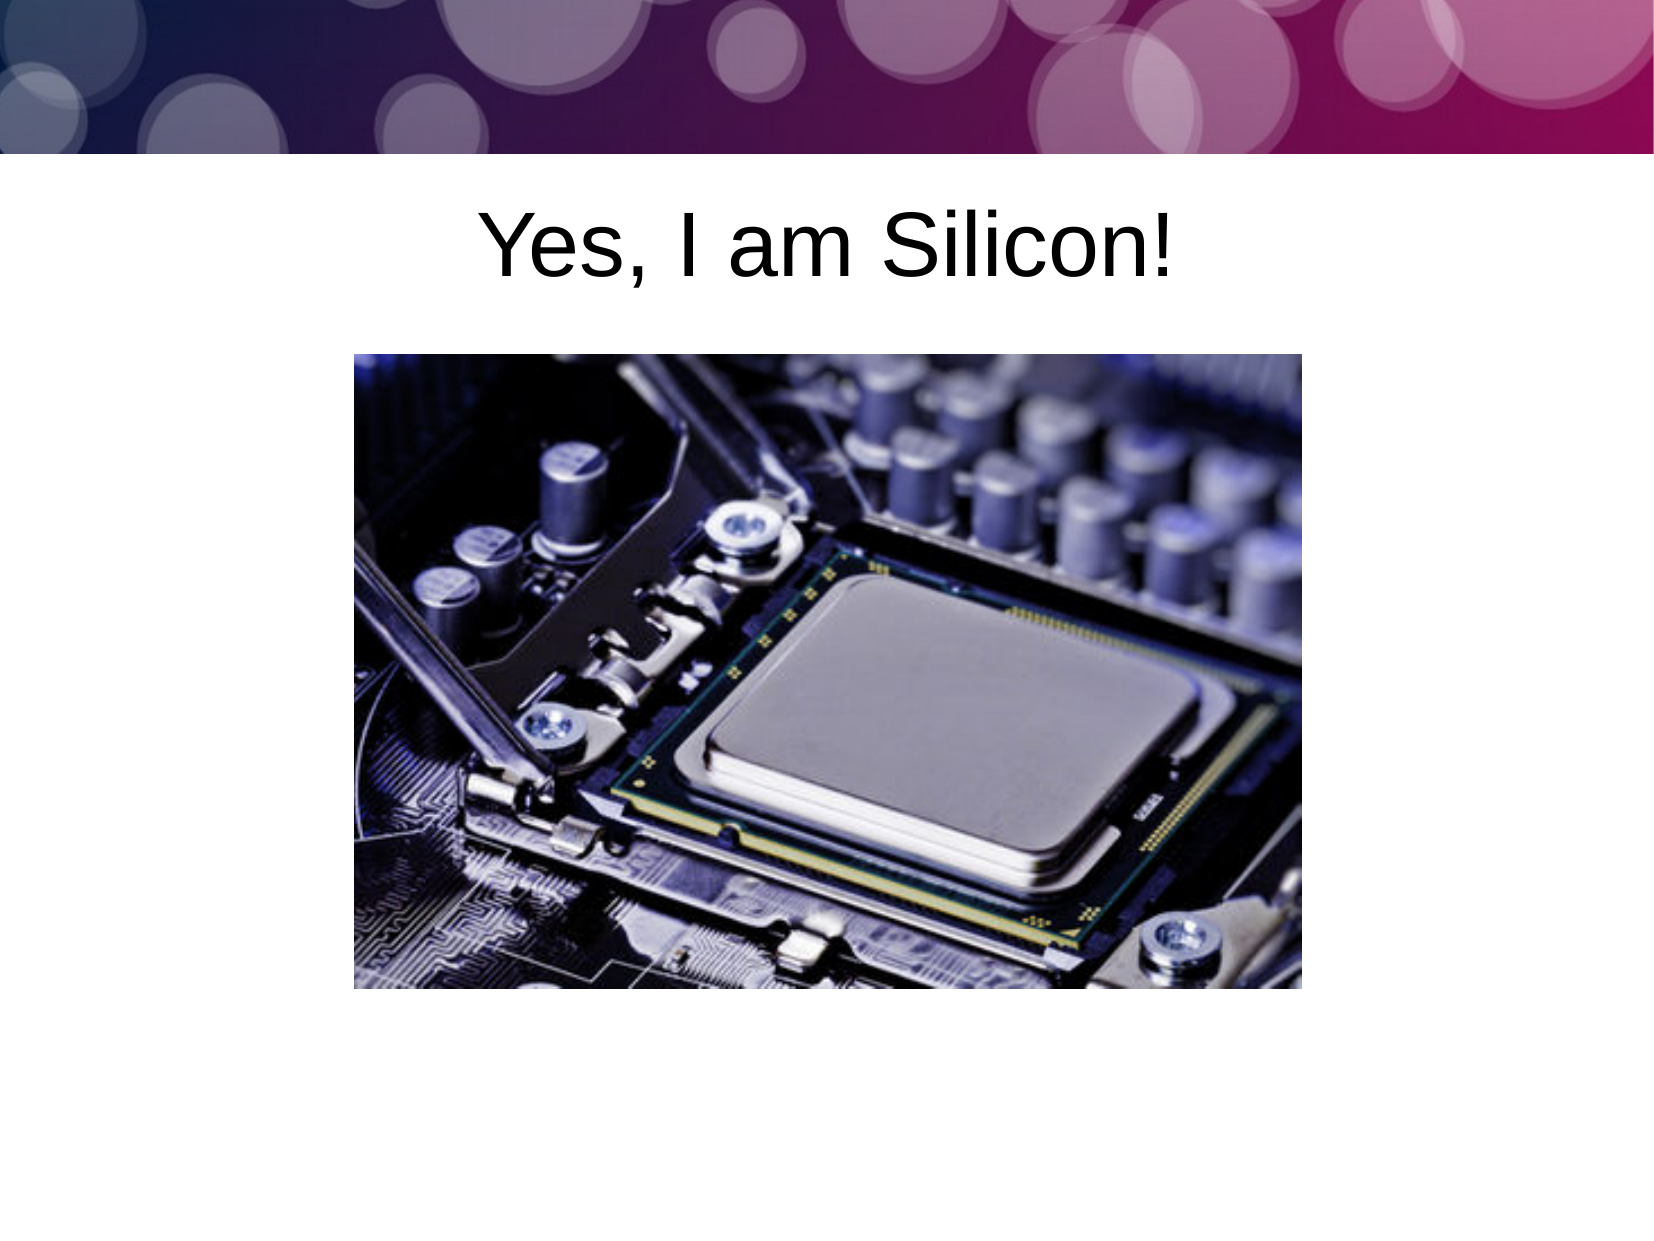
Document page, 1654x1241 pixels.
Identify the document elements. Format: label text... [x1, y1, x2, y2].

picture [0, 0, 1654, 154]
title Yes, I am Silicon! [82, 159, 1571, 331]
picture [354, 354, 1302, 989]
